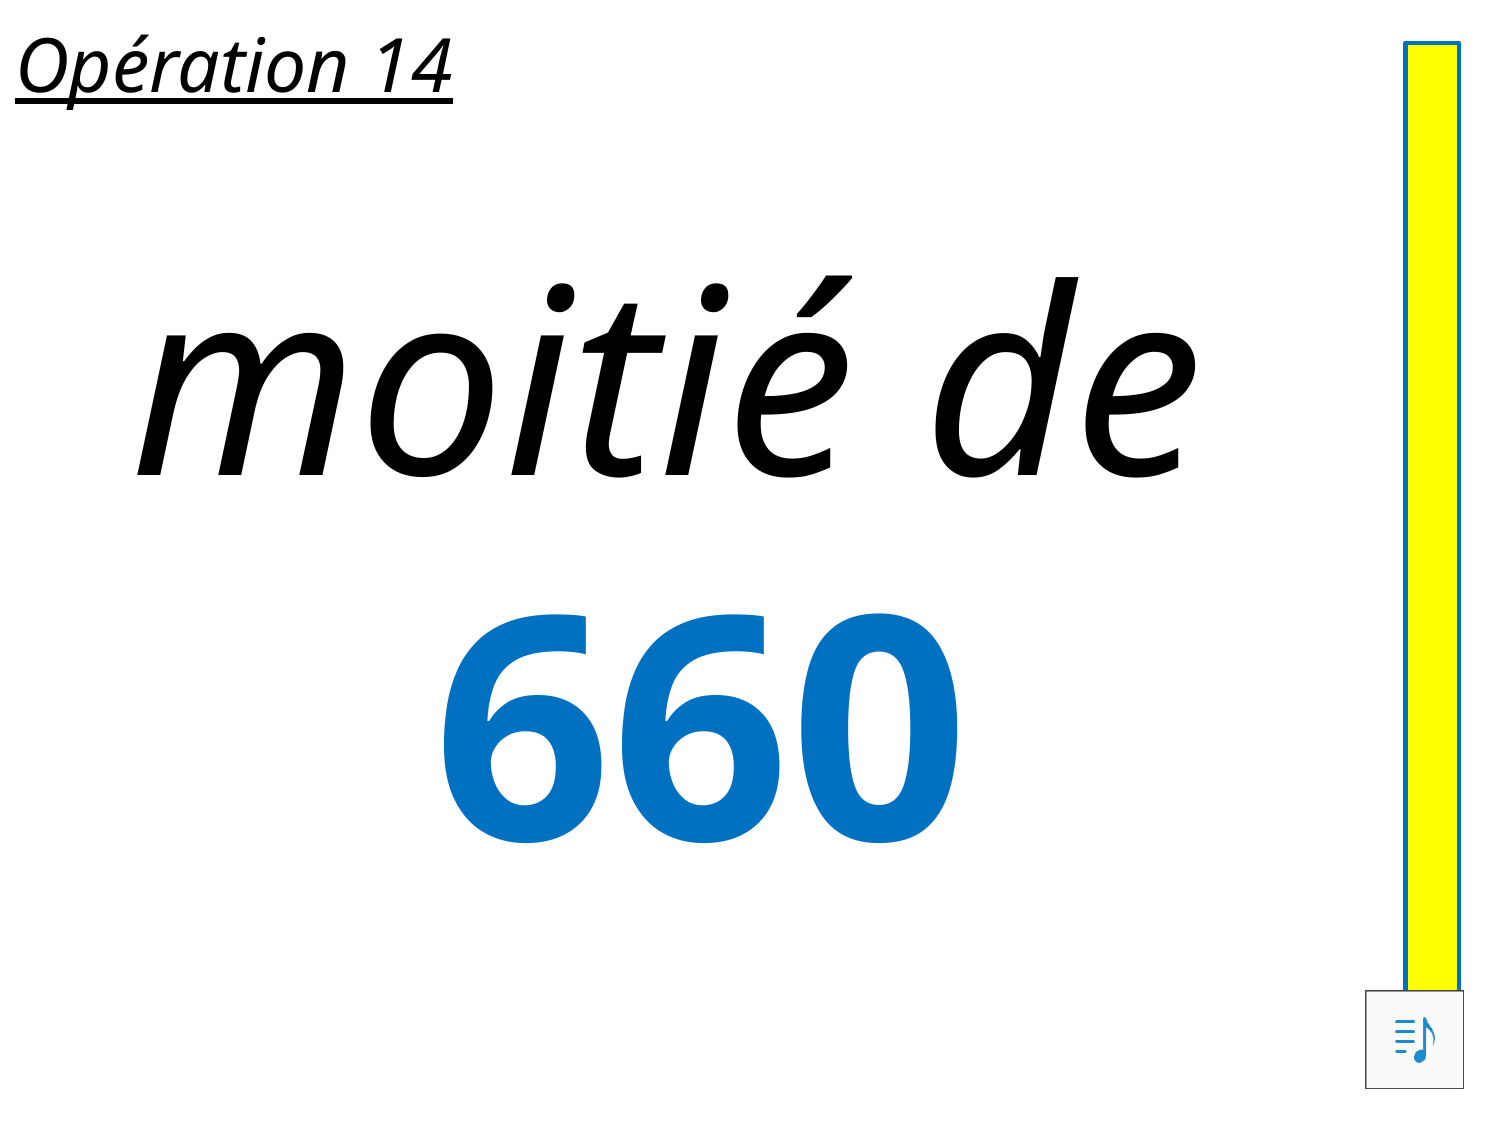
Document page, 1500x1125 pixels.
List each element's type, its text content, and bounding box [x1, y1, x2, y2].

text_box moitié de 660 [0, 207, 1403, 911]
text_box [1364, 42, 1465, 1090]
title Opération 14 [0, 0, 502, 126]
